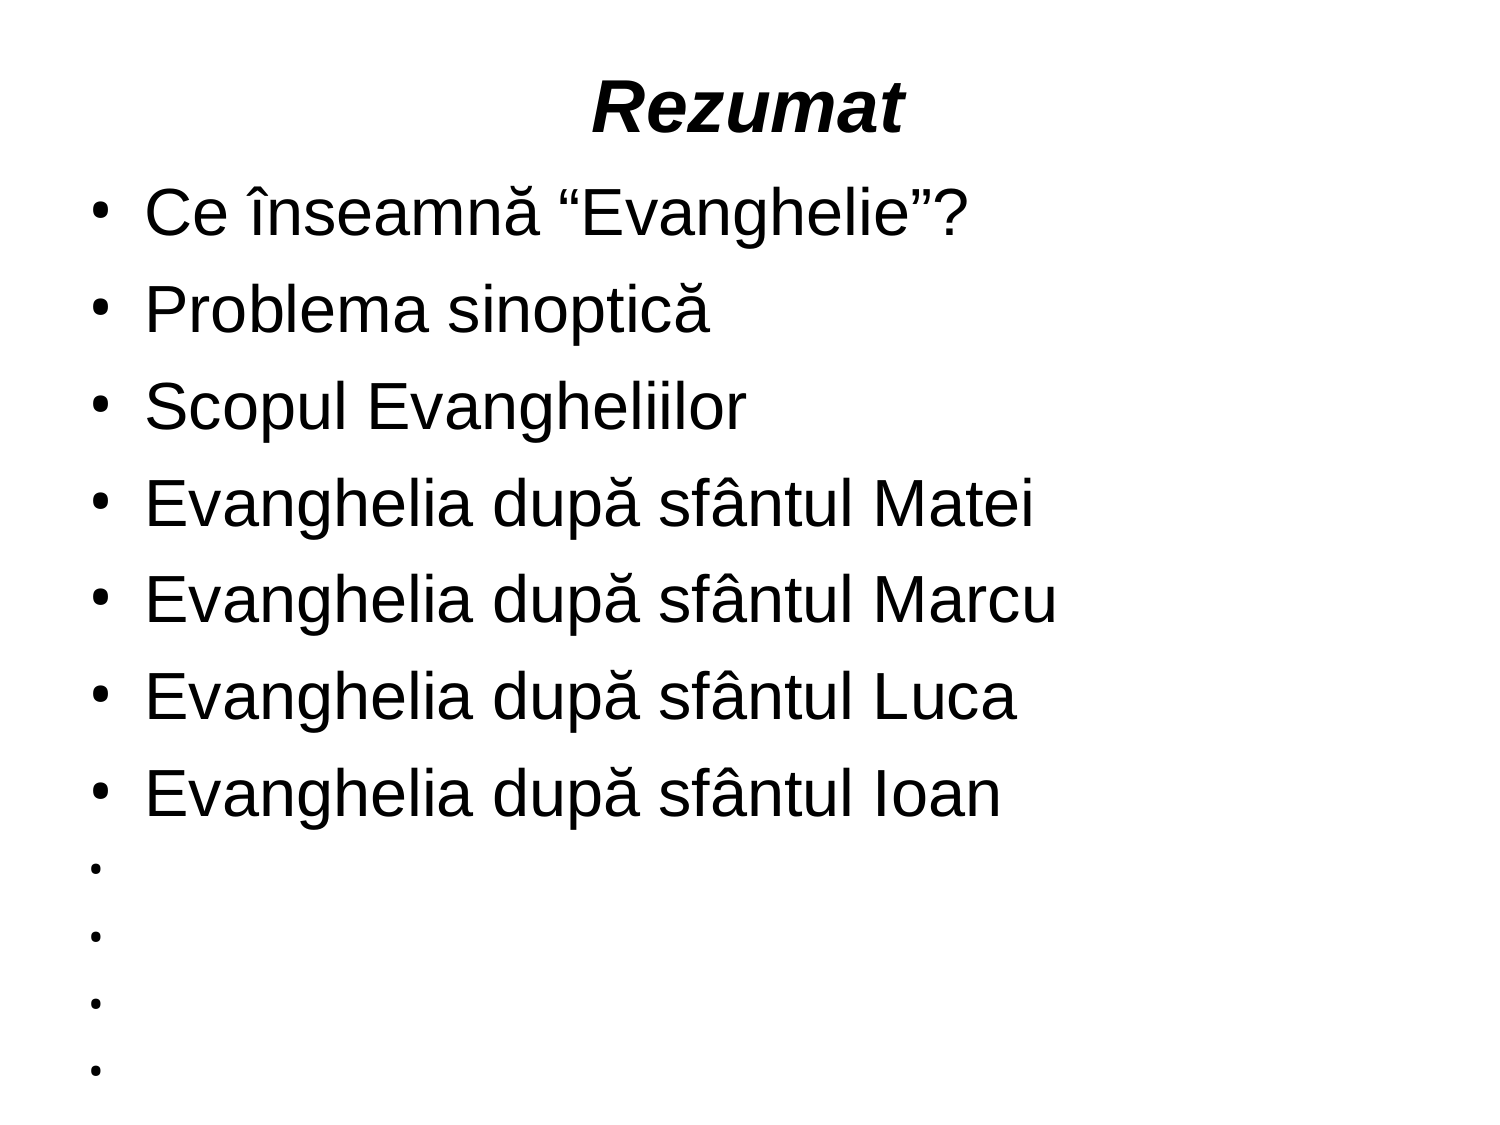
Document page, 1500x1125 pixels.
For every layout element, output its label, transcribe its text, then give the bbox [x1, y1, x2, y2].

title Rezumat [73, 42, 1424, 161]
list Ce înseamnă “Evanghelie”? Problema sinoptică Scopul Evangheliilor Evanghelia după sfântul Matei Evanghelia după sfântul Marcu Evanghelia după sfântul Luca Evanghelia după sfântul Ioan [73, 161, 1424, 959]
